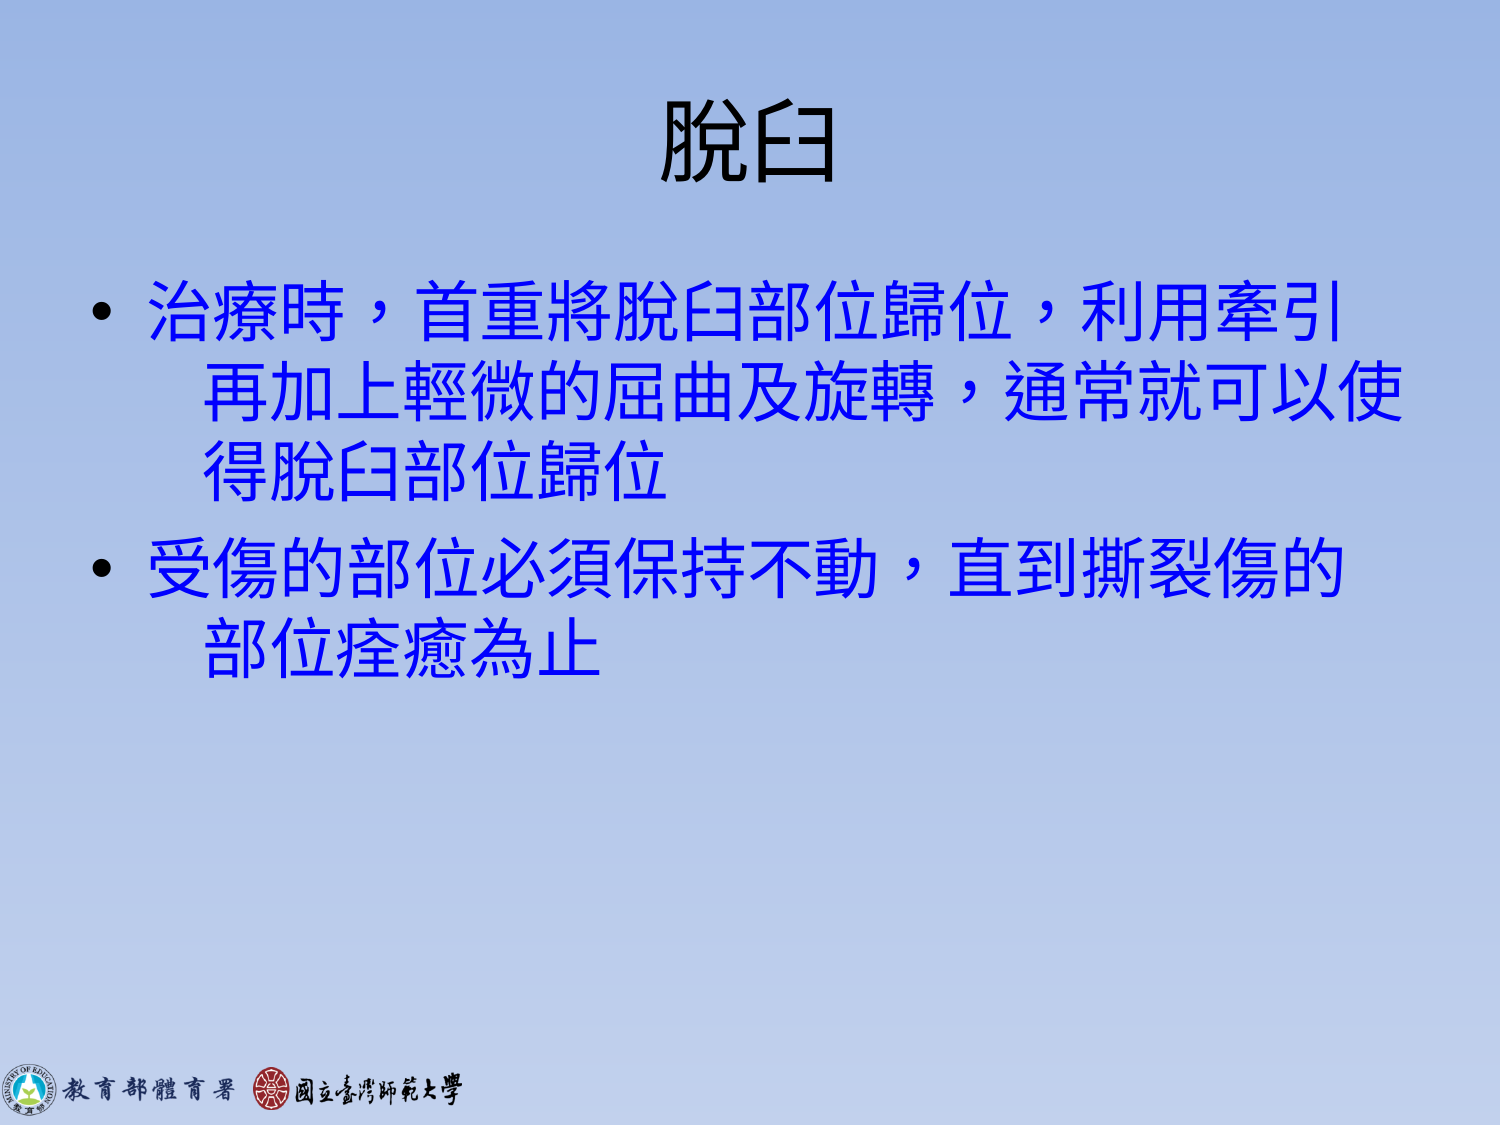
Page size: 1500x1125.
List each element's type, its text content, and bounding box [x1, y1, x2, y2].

list 治療時，首重將脫臼部位歸位，利用牽引再加上輕微的屈曲及旋轉，通常就可以使得脫臼部位歸位 受傷的部位必須保持不動，直到撕裂傷的部位痊癒為止 [75, 262, 1426, 1005]
title 脫臼 [75, 45, 1426, 233]
